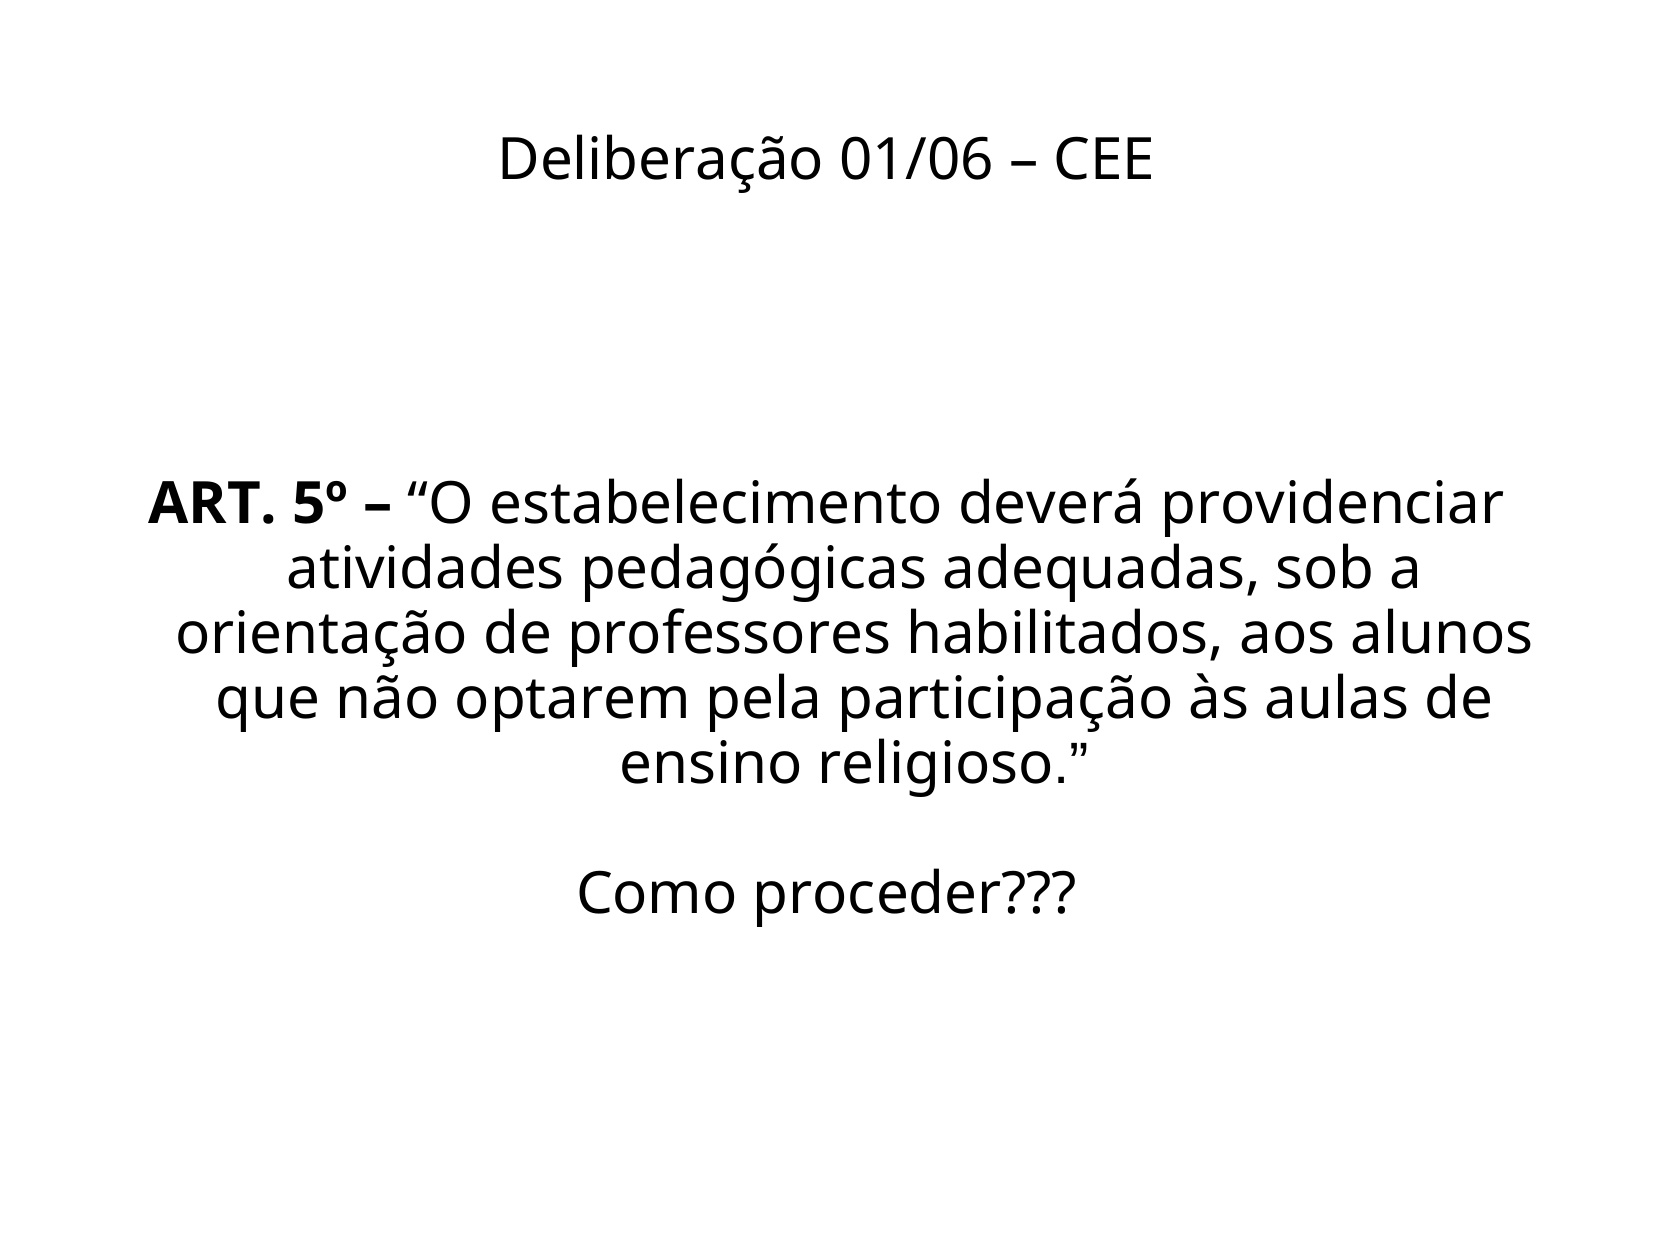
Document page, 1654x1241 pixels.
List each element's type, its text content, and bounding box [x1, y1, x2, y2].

subtitle ART. 5º – “O estabelecimento deverá providenciar atividades pedagógicas adequadas, sob a orientação de professores habilitados, aos alunos que não optarem pela participação às aulas de ensino religioso.” Como proceder??? [82, 297, 1571, 1102]
title Deliberação 01/06 – CEE [82, 64, 1571, 257]
